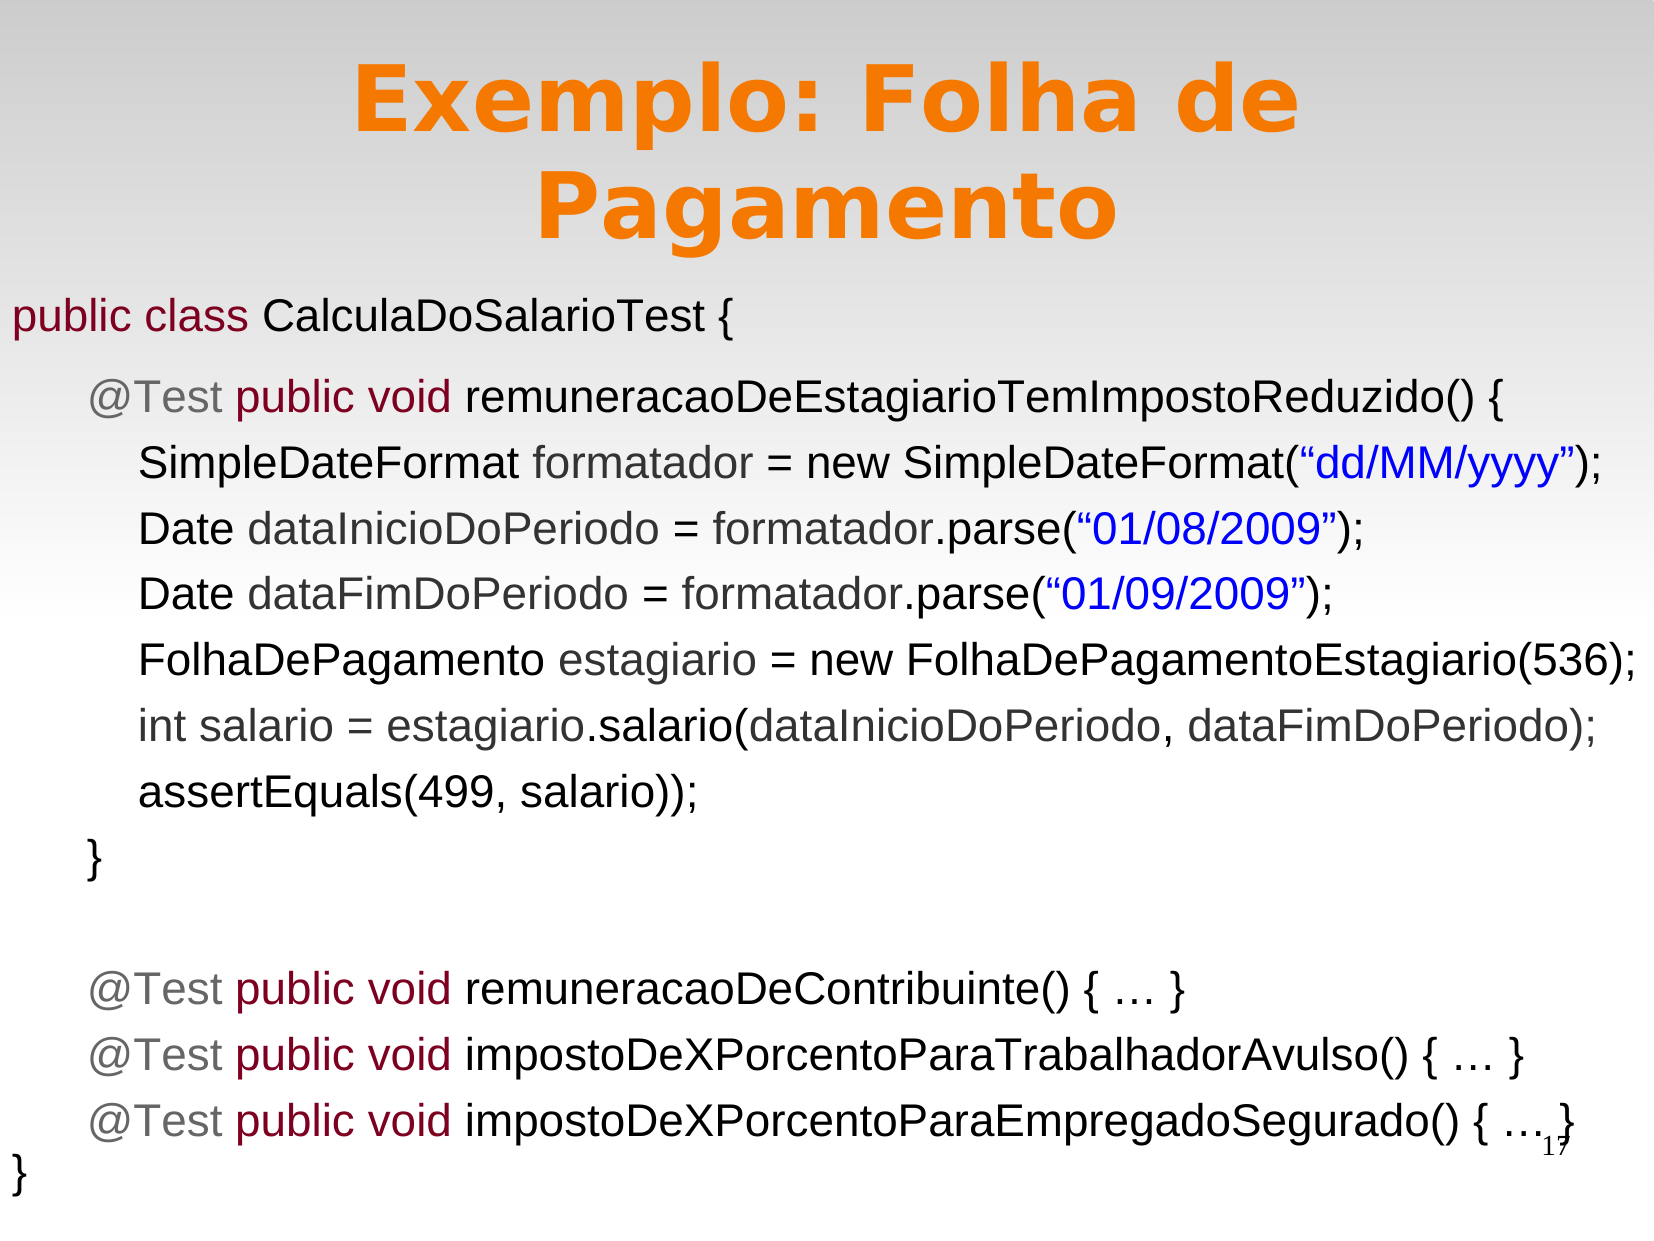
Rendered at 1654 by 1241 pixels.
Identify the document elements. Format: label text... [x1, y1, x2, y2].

list public class CalculaDoSalarioTest { @Test public void remuneracaoDeEstagiarioTemImpostoReduzido() { SimpleDateFormat formatador = new SimpleDateFormat(“dd/MM/yyyy”); Date dataInicioDoPeriodo = formatador.parse(“01/08/2009”); Date dataFimDoPeriodo = formatador.parse(“01/09/2009”); FolhaDePagamento estagiario = new FolhaDePagamentoEstagiario(536); int salario = estagiario.salario(dataInicioDoPeriodo, dataFimDoPeriodo); assertEquals(499, salario)); } @Test public void remuneracaoDeContribuinte() { … } @Test public void impostoDeXPorcentoParaTrabalhadorAvulso() { … } @Test public void impostoDeXPorcentoParaEmpregadoSegurado() { … } } [11, 290, 1654, 1198]
title Exemplo: Folha de Pagamento [82, 45, 1571, 261]
